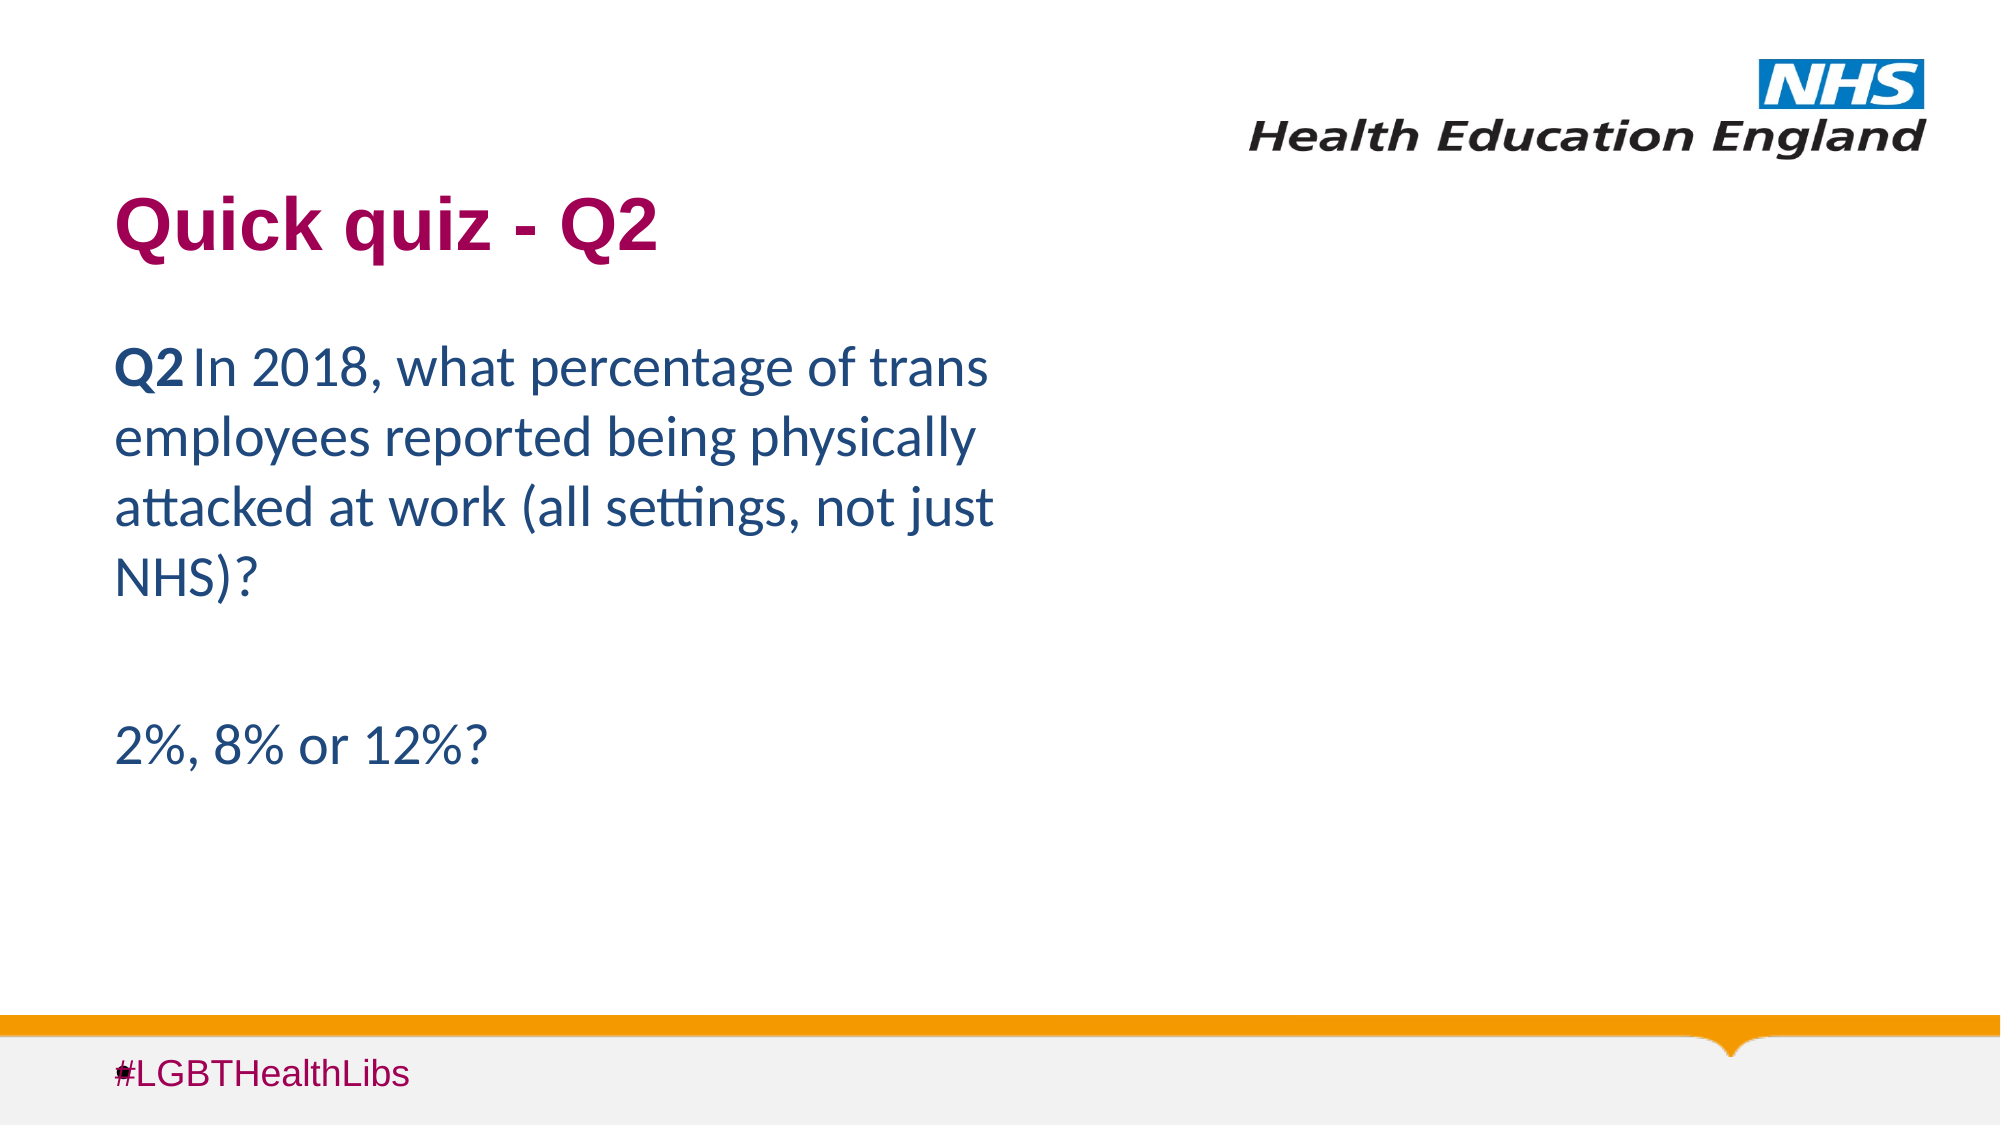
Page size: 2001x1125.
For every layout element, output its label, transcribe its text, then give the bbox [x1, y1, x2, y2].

title Quick quiz - Q2 [99, 168, 1801, 280]
list Q2 In 2018, what percentage of trans employees reported being physically attacked at work (all settings, not just NHS)? 2%, 8% or 12%? [99, 320, 1851, 932]
text_box #LGBTHealthLibs [99, 1041, 510, 1103]
